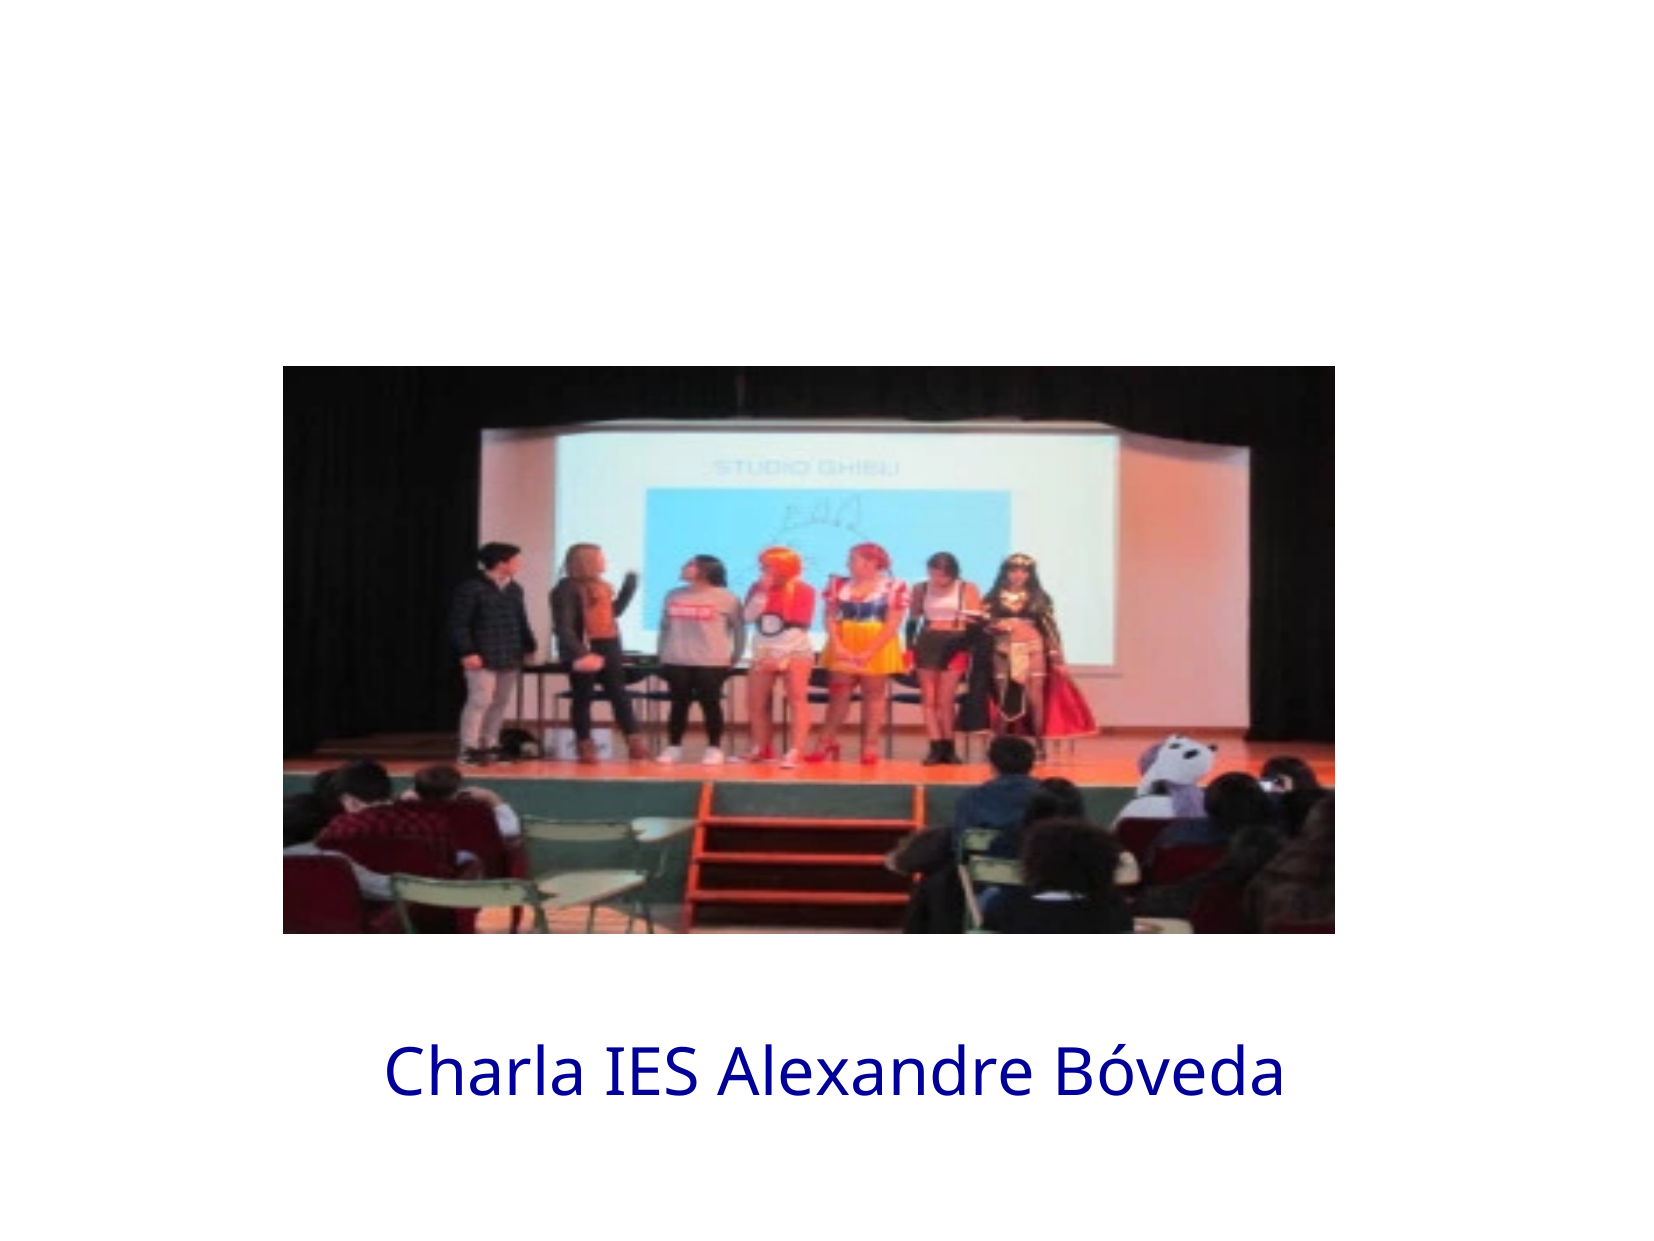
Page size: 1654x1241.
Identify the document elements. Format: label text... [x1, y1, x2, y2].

list Charla IES Alexandre Bóveda [82, 290, 1571, 1109]
picture [283, 366, 1335, 934]
